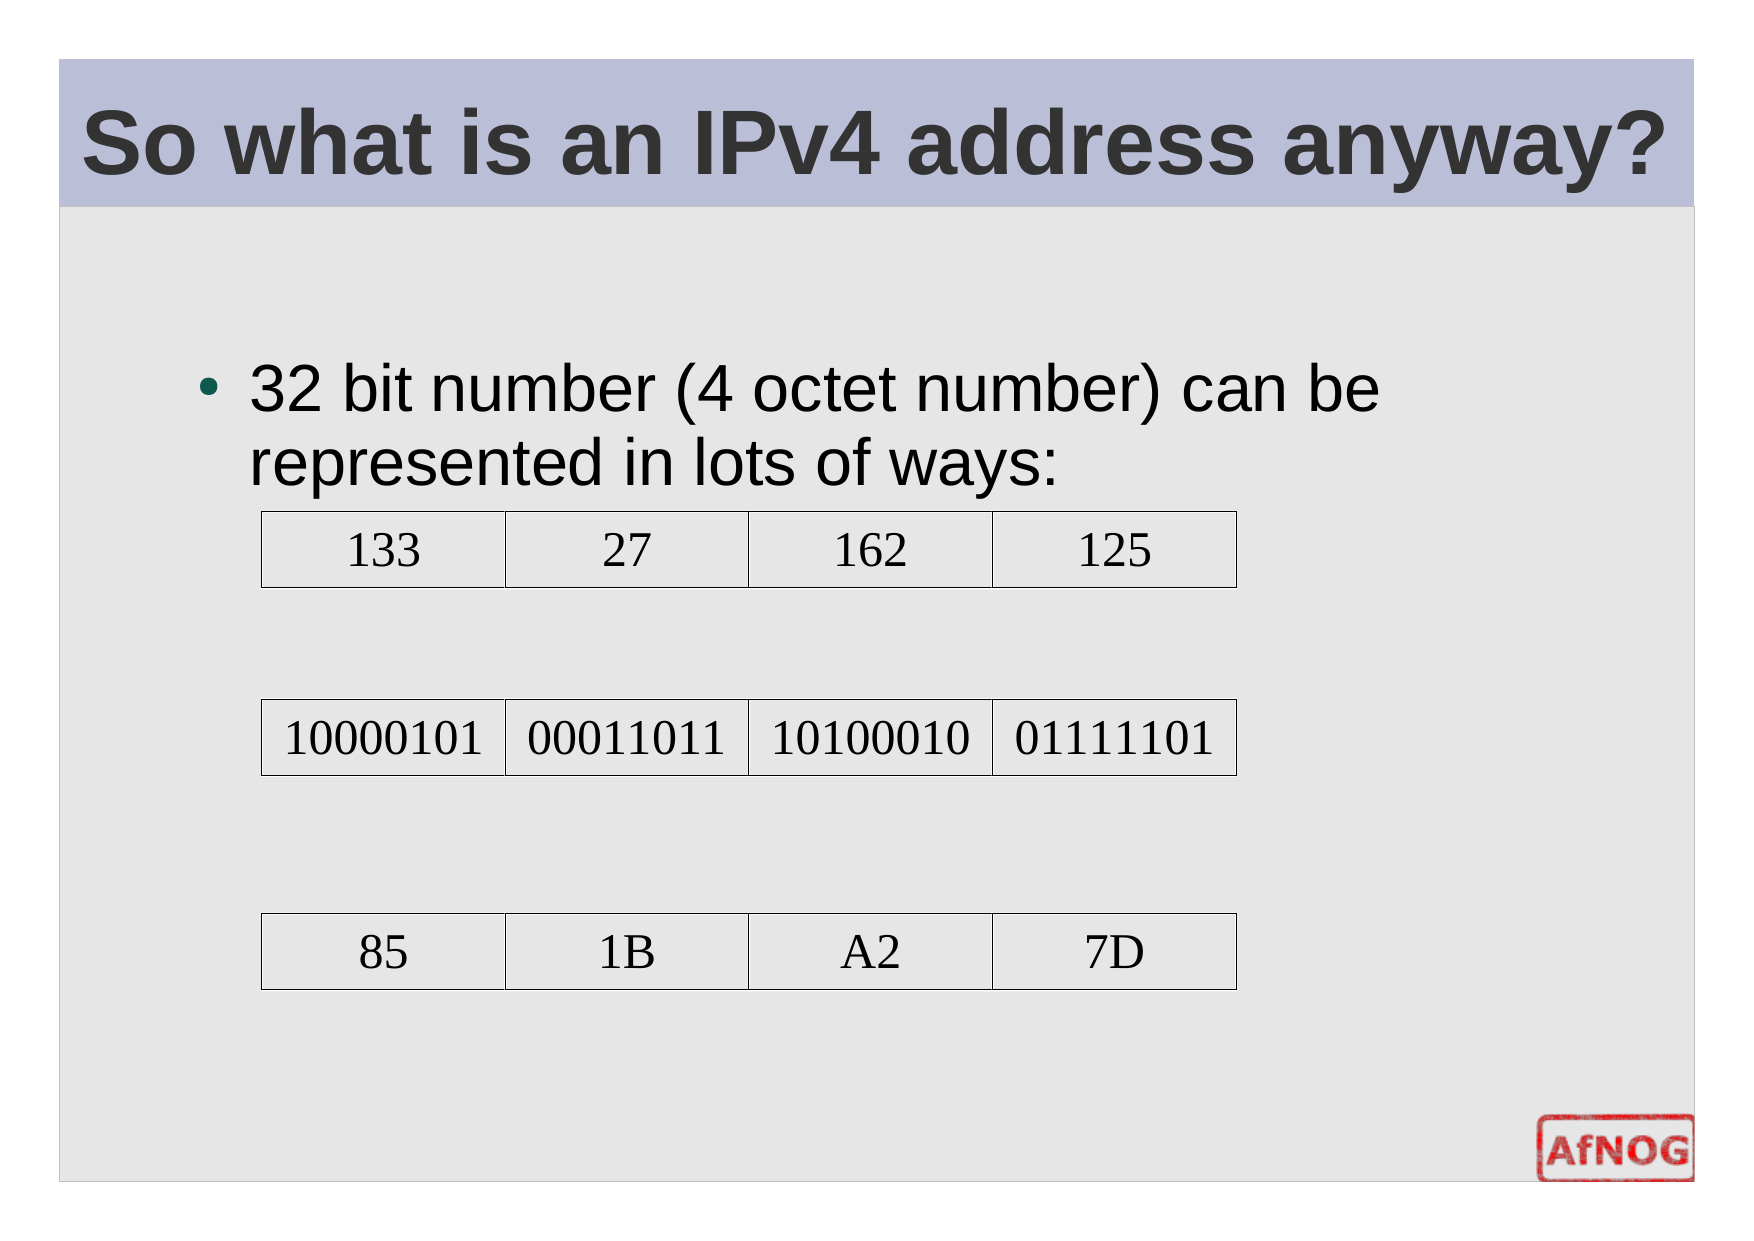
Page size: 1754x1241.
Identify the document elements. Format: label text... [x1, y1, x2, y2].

text_box 10000101 [261, 699, 504, 776]
title So what is an IPv4 address anyway? [59, 48, 1695, 237]
text_box 01111101 [992, 699, 1237, 776]
list 32 bit number (4 octet number) can be represented in lots of ways: [179, 350, 1603, 1084]
text_box 125 [992, 511, 1237, 588]
text_box 00011011 [505, 699, 747, 776]
text_box 85 [261, 913, 504, 990]
text_box A2 [748, 913, 991, 990]
text_box 133 [261, 511, 504, 588]
text_box 7D [992, 913, 1237, 990]
text_box 162 [748, 511, 991, 588]
text_box 27 [505, 511, 747, 588]
picture [1535, 1112, 1695, 1182]
text_box 1B [505, 913, 747, 990]
text_box 10100010 [748, 699, 991, 776]
